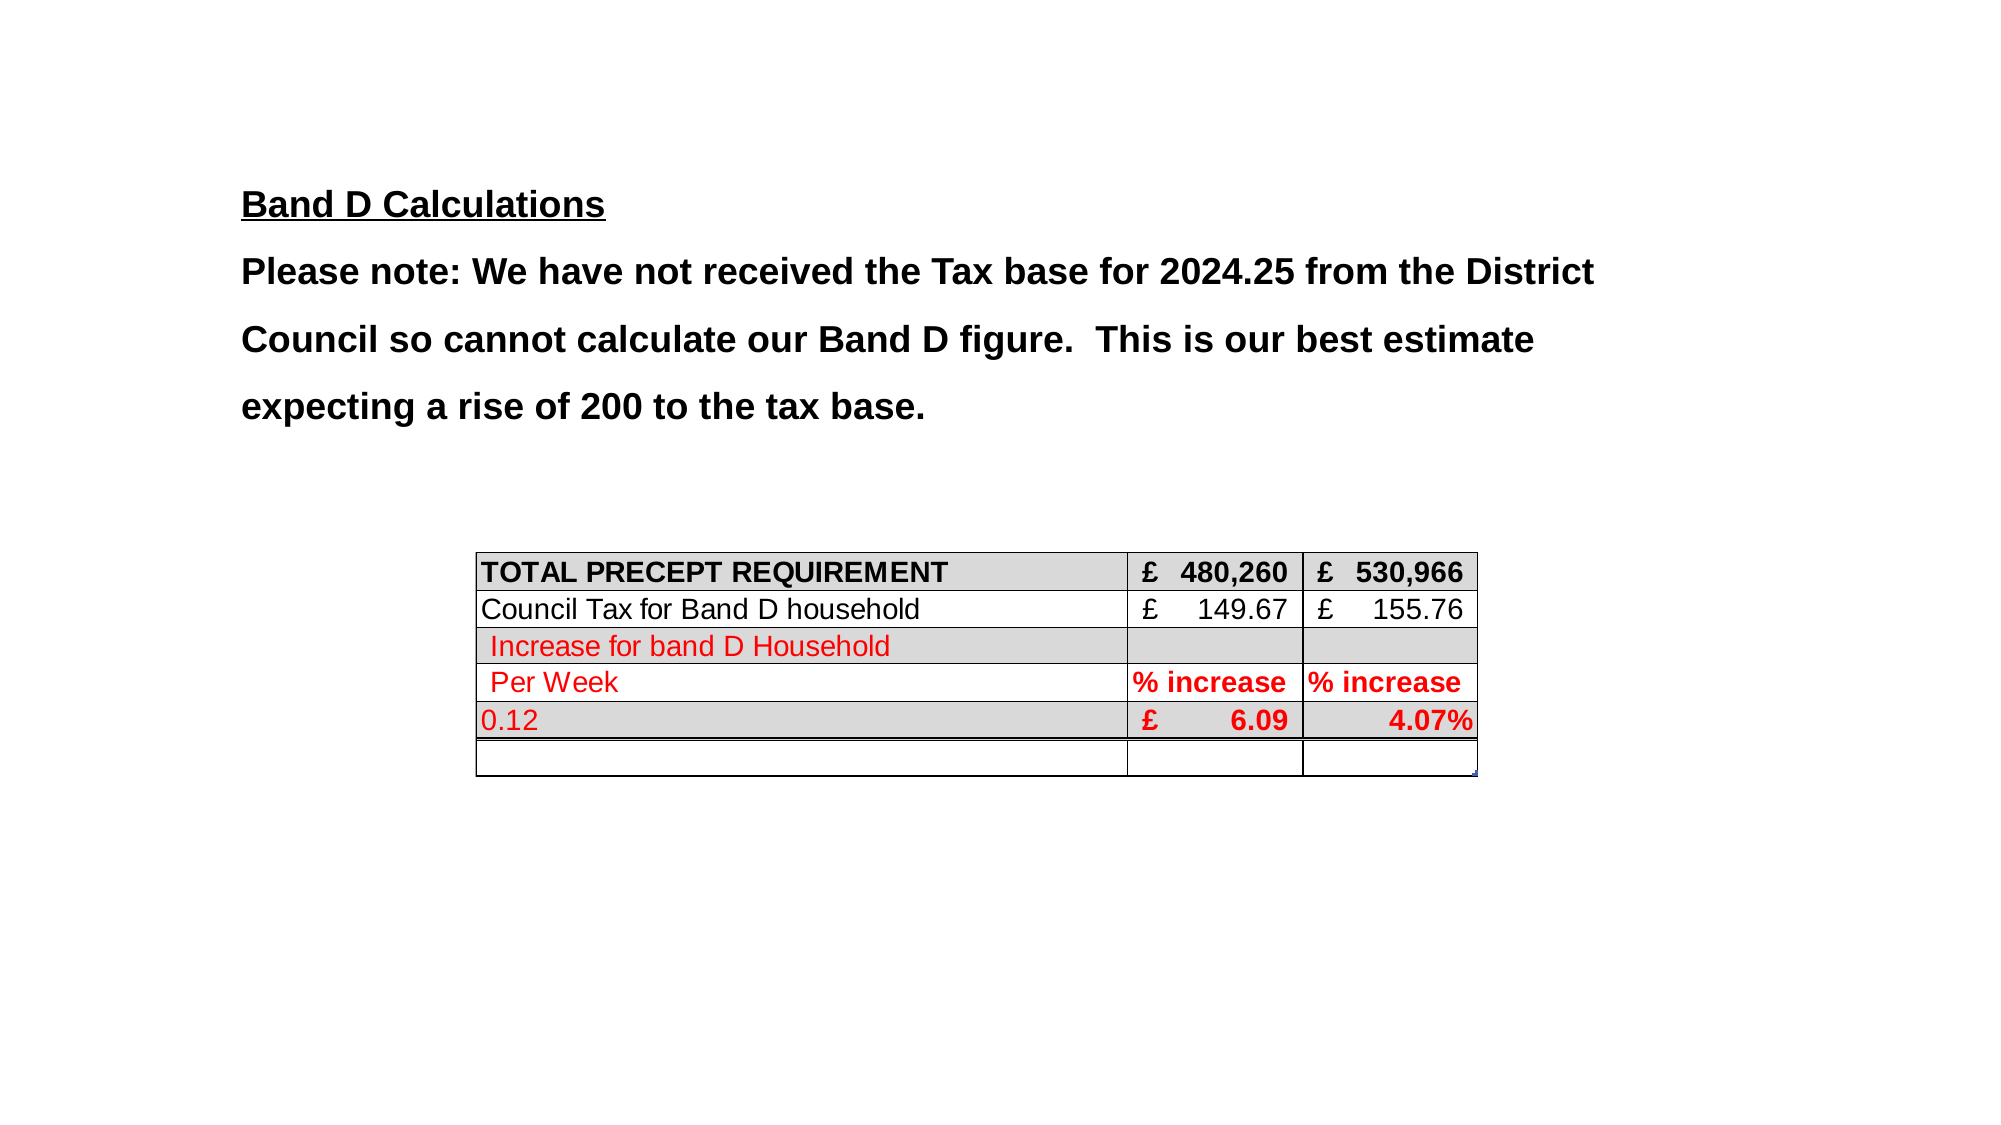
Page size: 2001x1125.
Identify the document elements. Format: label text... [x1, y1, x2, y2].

picture [475, 552, 1479, 778]
text_box Band D Calculations Please note: We have not received the Tax base for 2024.25 from the District Council so cannot calculate our Band D figure. This is our best estimate expecting a rise of 200 to the tax base. [226, 150, 1728, 554]
